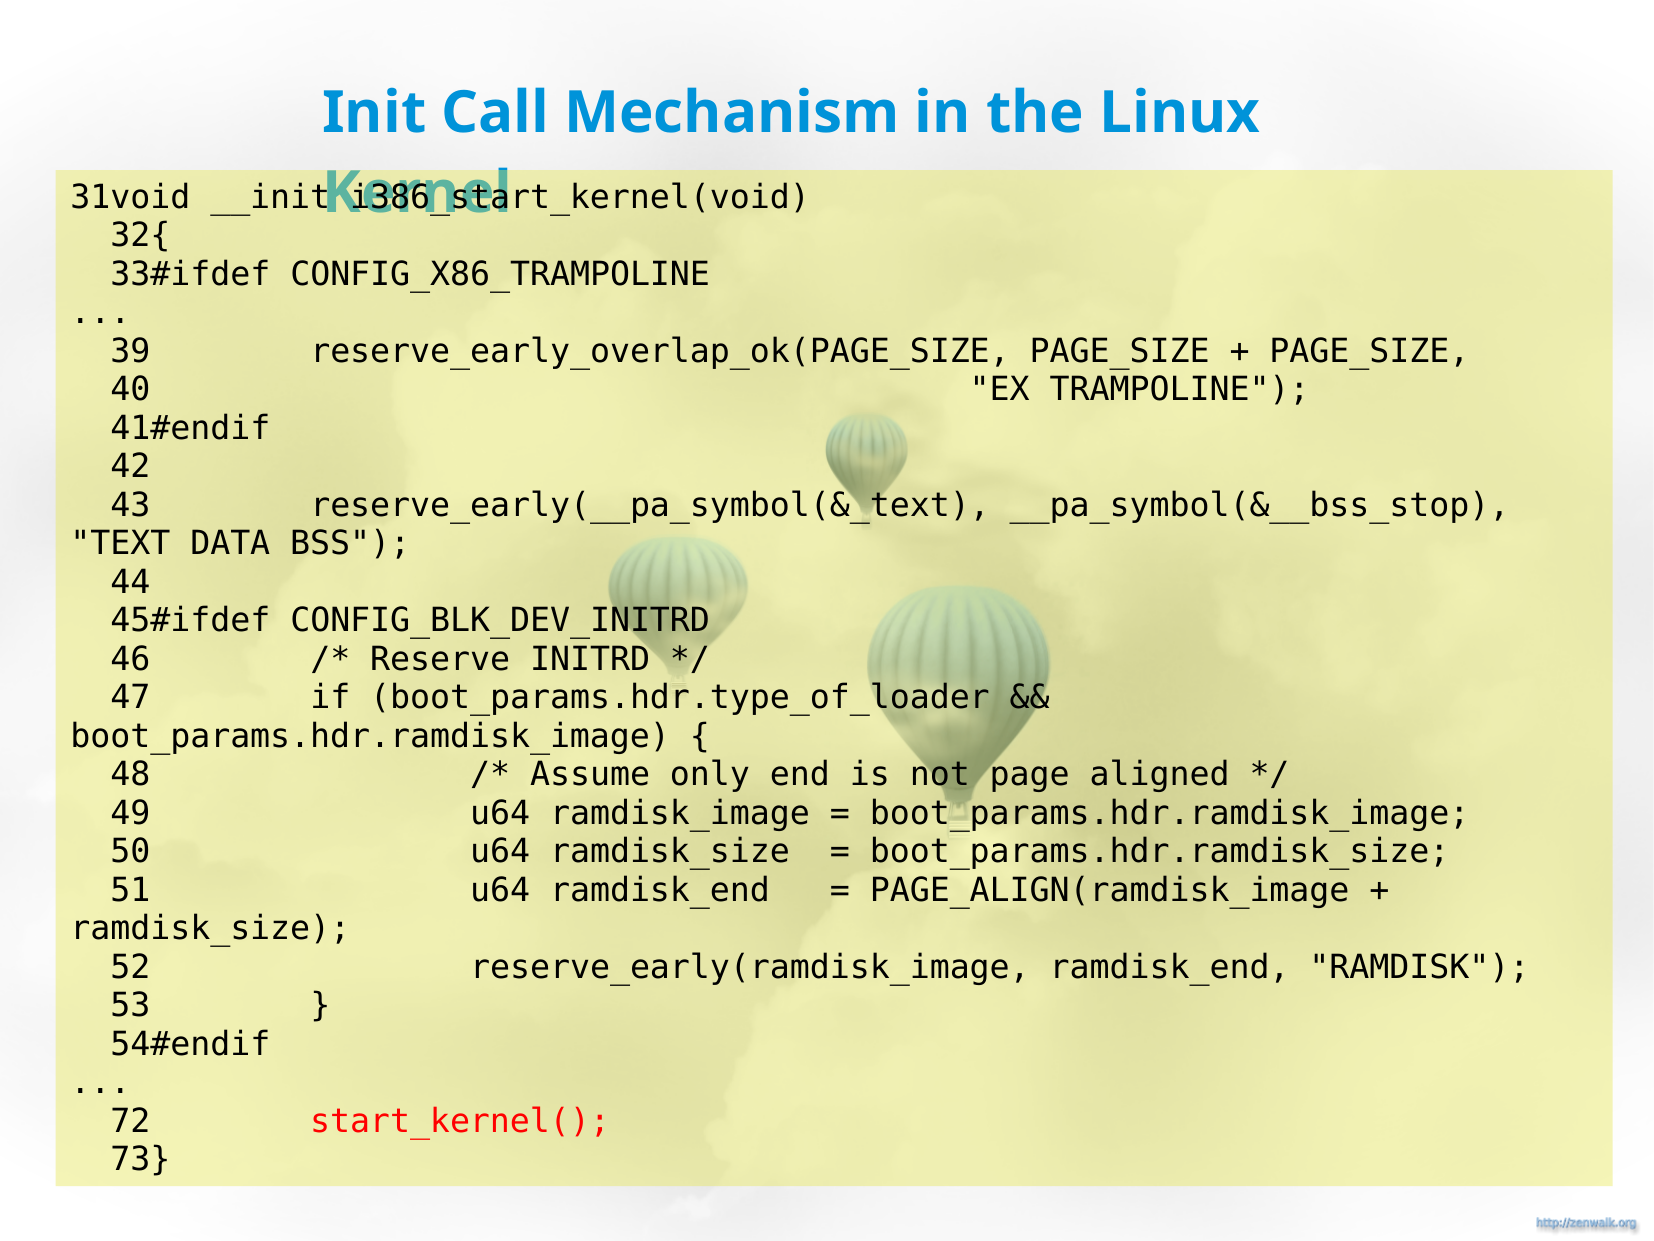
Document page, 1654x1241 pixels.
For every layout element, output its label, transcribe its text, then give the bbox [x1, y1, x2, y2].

text_box 31void __init i386_start_kernel(void) 32{ 33#ifdef CONFIG_X86_TRAMPOLINE ... 39 reserve_early_overlap_ok(PAGE_SIZE, PAGE_SIZE + PAGE_SIZE, 40 "EX TRAMPOLINE"); 41#endif 42 43 reserve_early(__pa_symbol(&_text), __pa_symbol(&__bss_stop), "TEXT DATA BSS"); 44 45#ifdef CONFIG_BLK_DEV_INITRD 46 /* Reserve INITRD */ 47 if (boot_params.hdr.type_of_loader && boot_params.hdr.ramdisk_image) { 48 /* Assume only end is not page aligned */ 49 u64 ramdisk_image = boot_params.hdr.ramdisk_image; 50 u64 ramdisk_size = boot_params.hdr.ramdisk_size; 51 u64 ramdisk_end = PAGE_ALIGN(ramdisk_image + ramdisk_size); 52 reserve_early(ramdisk_image, ramdisk_end, "RAMDISK"); 53 } 54#endif ... 72 start_kernel(); 73} [55, 170, 1613, 1187]
text_box Init Call Mechanism in the Linux Kernel [307, 63, 1368, 149]
